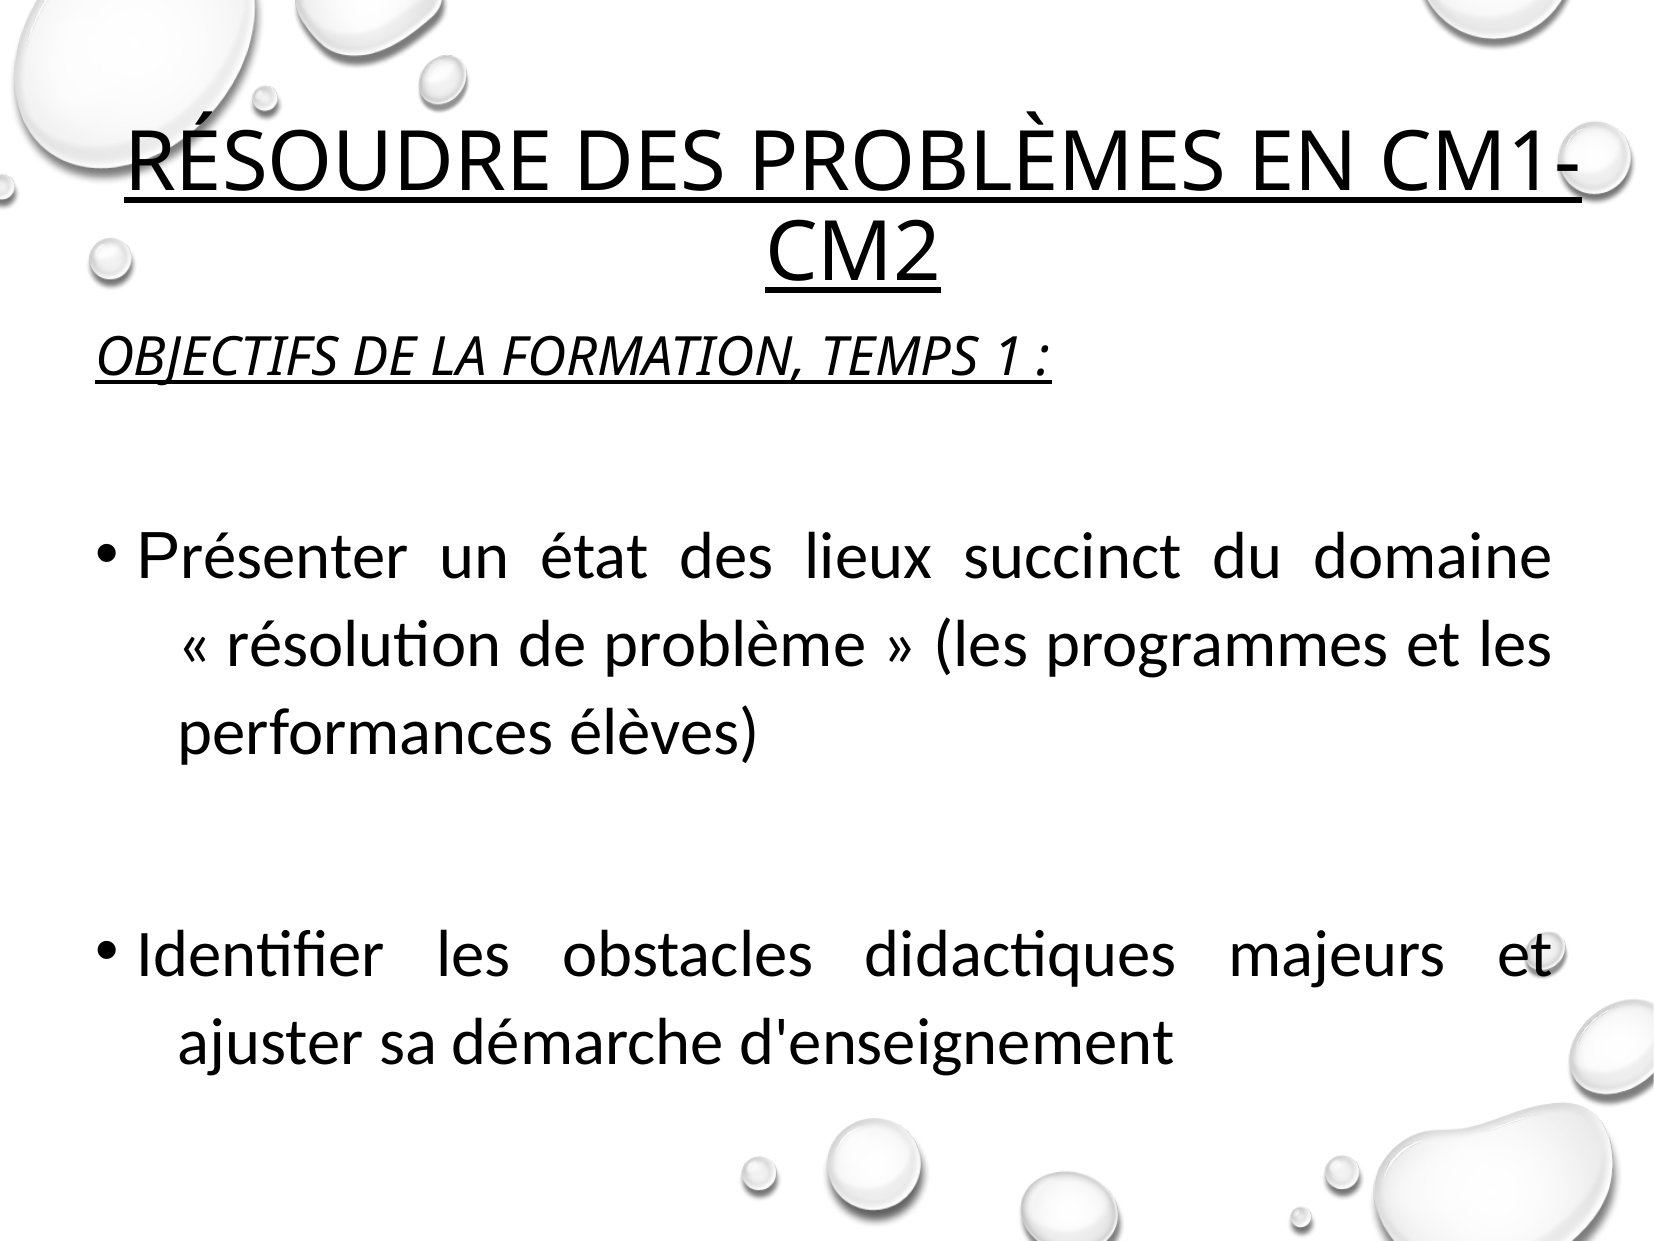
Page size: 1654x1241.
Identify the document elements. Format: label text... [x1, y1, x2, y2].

title Résoudre des problèmes en CM1-CM2 [108, 104, 1598, 312]
subtitle Objectifs de la formation, temps 1 : Présenter un état des lieux succinct du domaine « résolution de problème » (les programmes et les performances élèves) Identifier les obstacles didactiques majeurs et ajuster sa démarche d'enseignement [80, 287, 1569, 1105]
picture [0, 0, 1654, 1241]
